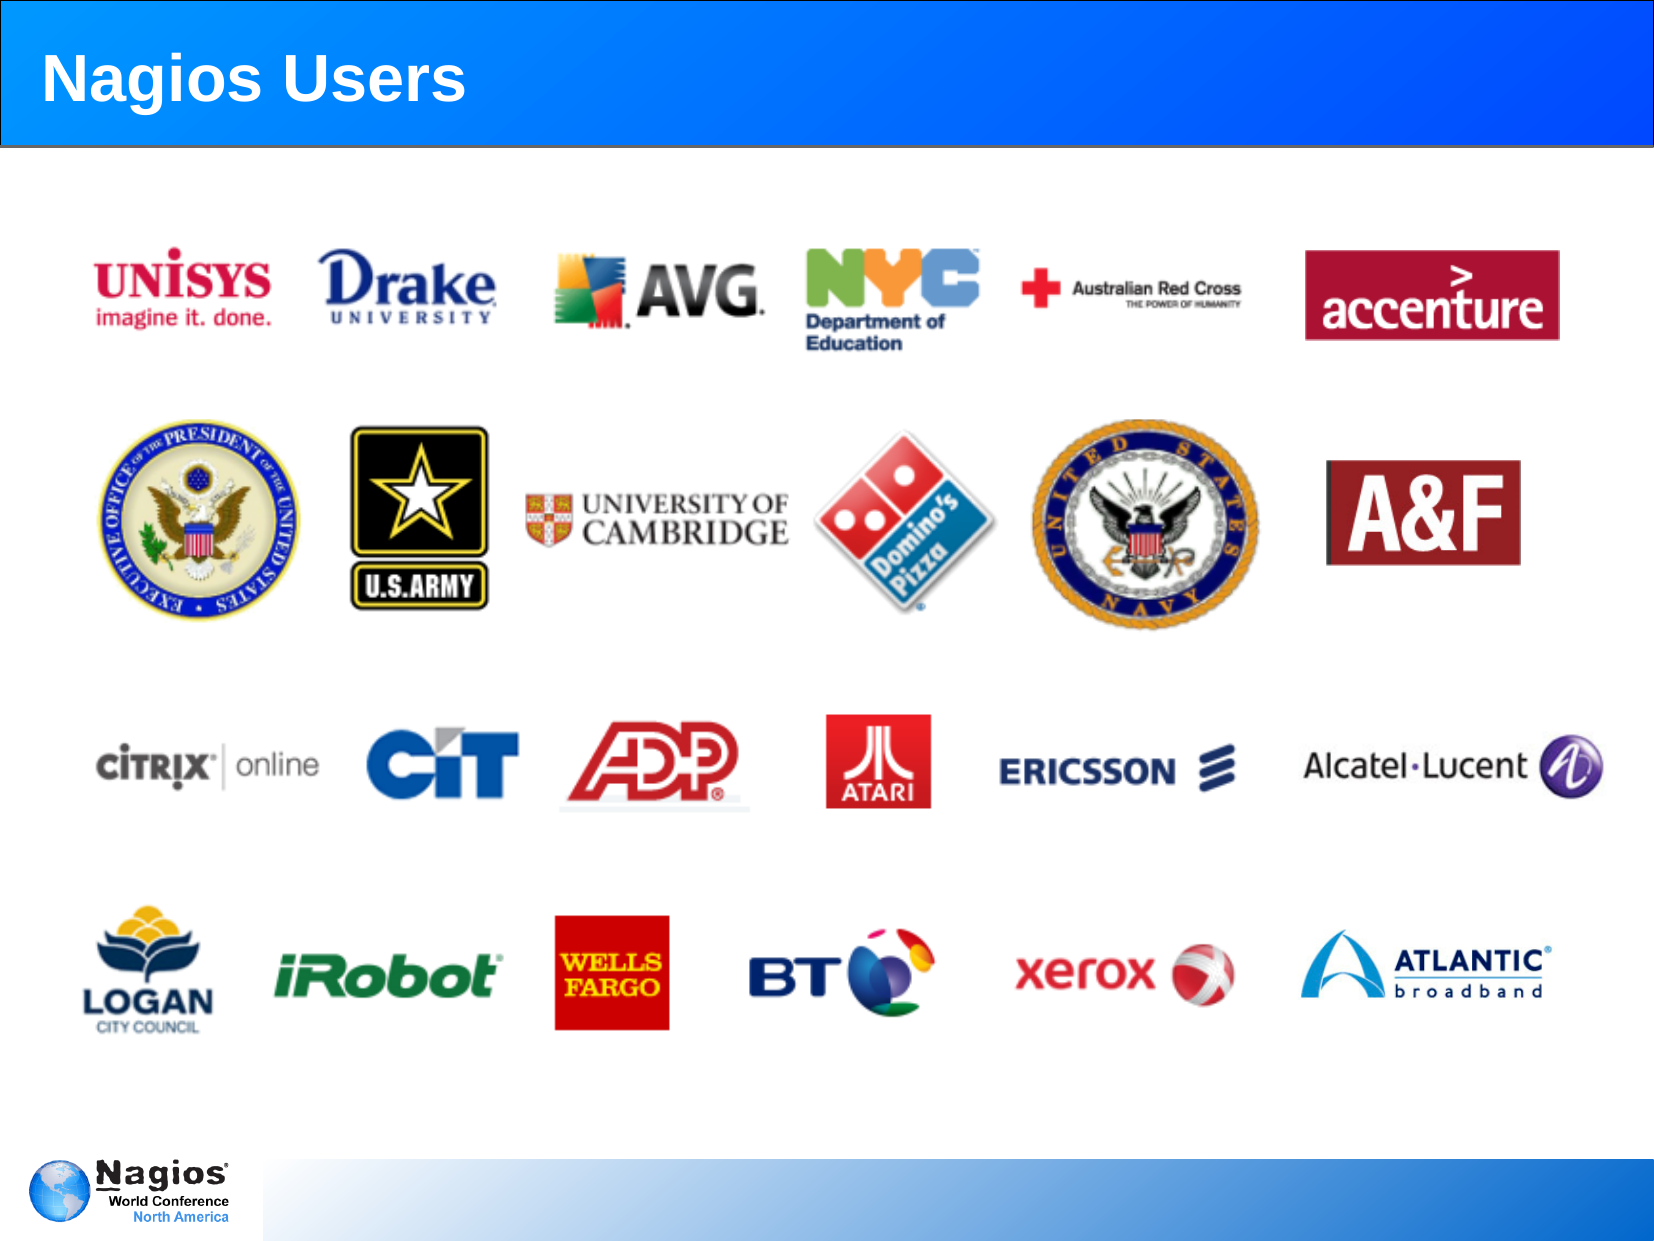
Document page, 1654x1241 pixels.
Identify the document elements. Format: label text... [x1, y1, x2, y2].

picture [1286, 923, 1557, 1014]
picture [29, 1159, 229, 1235]
title Nagios Users [41, 36, 1248, 120]
picture [1326, 460, 1521, 566]
picture [66, 171, 1277, 644]
picture [1305, 250, 1560, 342]
picture [56, 648, 1267, 1105]
picture [1286, 722, 1610, 809]
